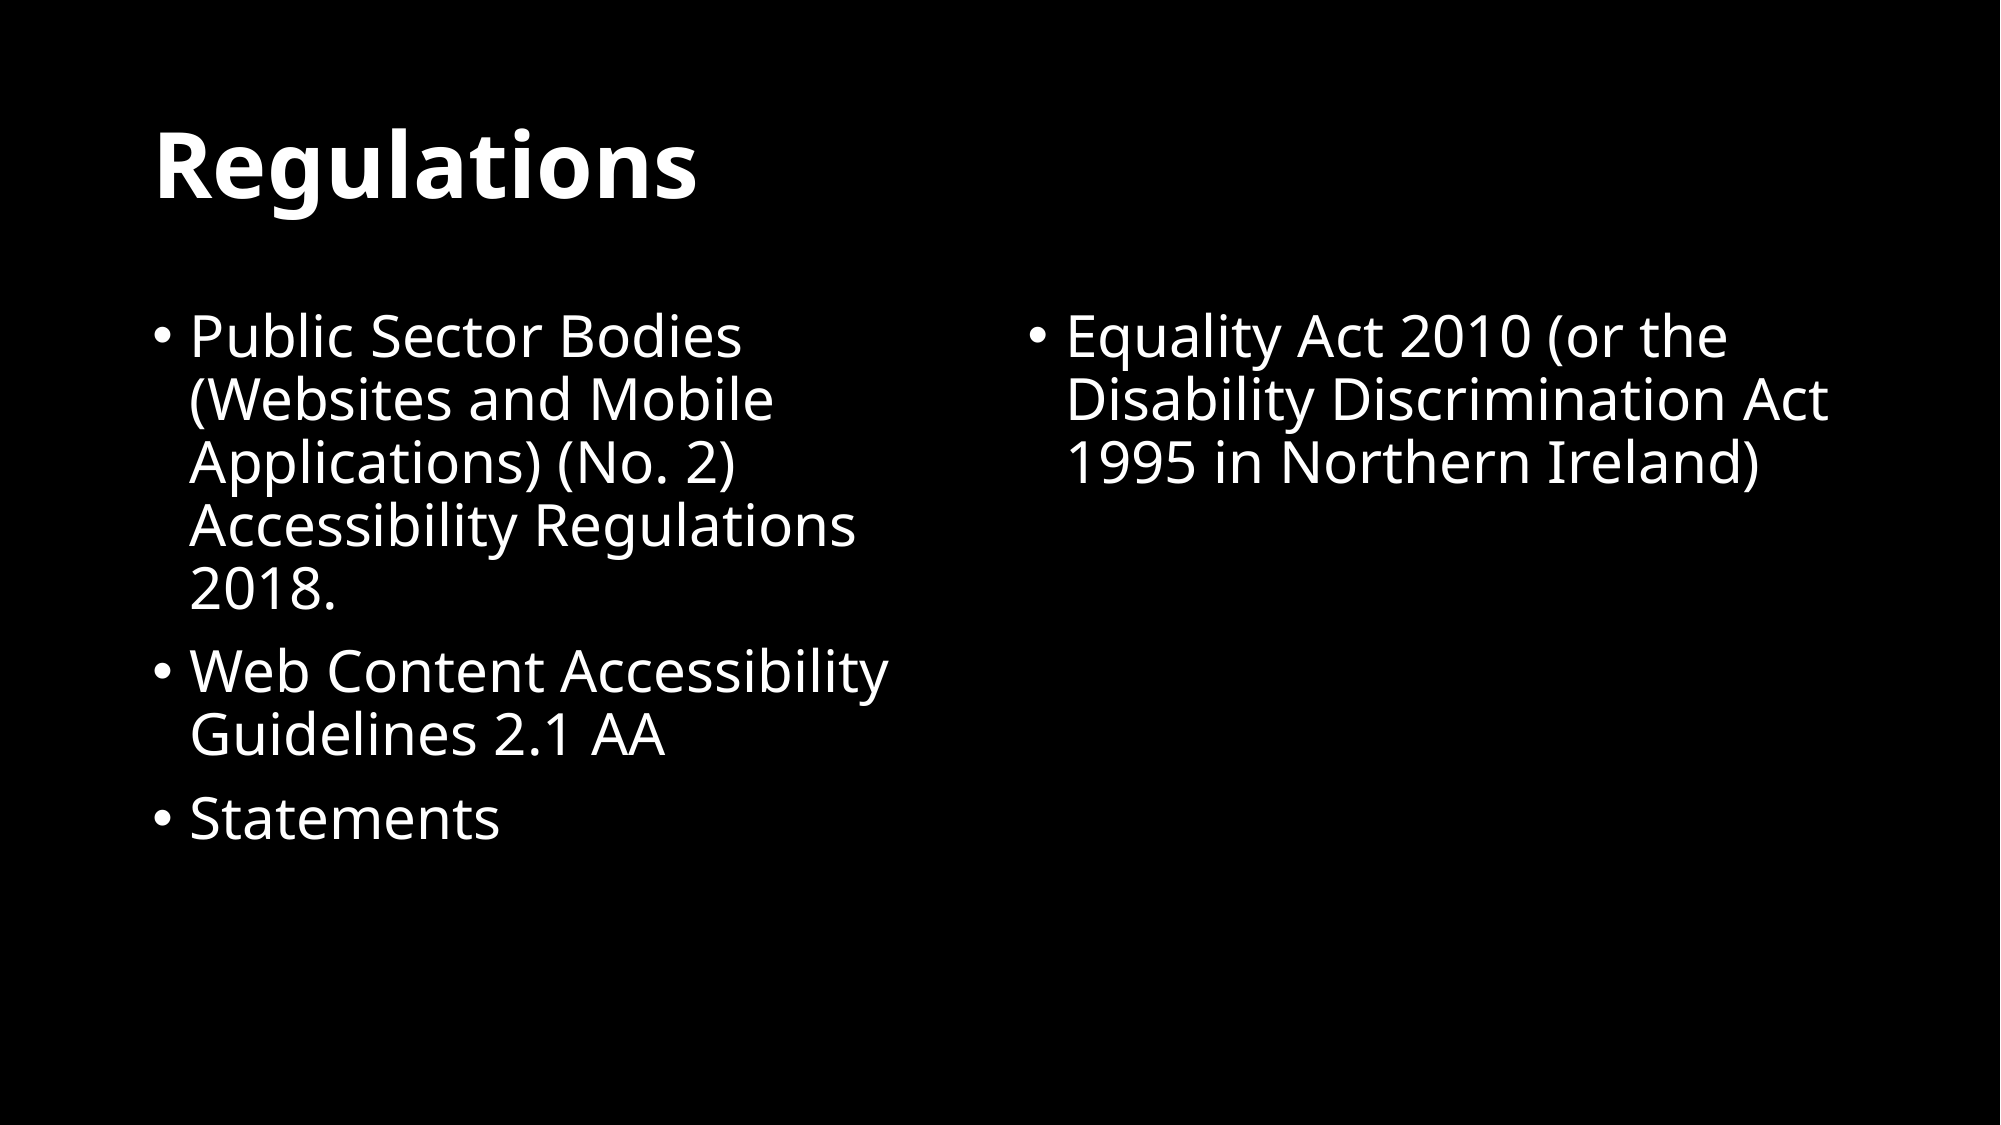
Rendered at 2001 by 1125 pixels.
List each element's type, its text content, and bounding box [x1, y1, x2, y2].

title Regulations [137, 59, 1863, 278]
list Public Sector Bodies (Websites and Mobile Applications) (No. 2) Accessibility Regulations 2018. Web Content Accessibility Guidelines 2.1 AA Statements [137, 299, 988, 1014]
list Equality Act 2010 (or the Disability Discrimination Act 1995 in Northern Ireland) [1012, 299, 1863, 1014]
